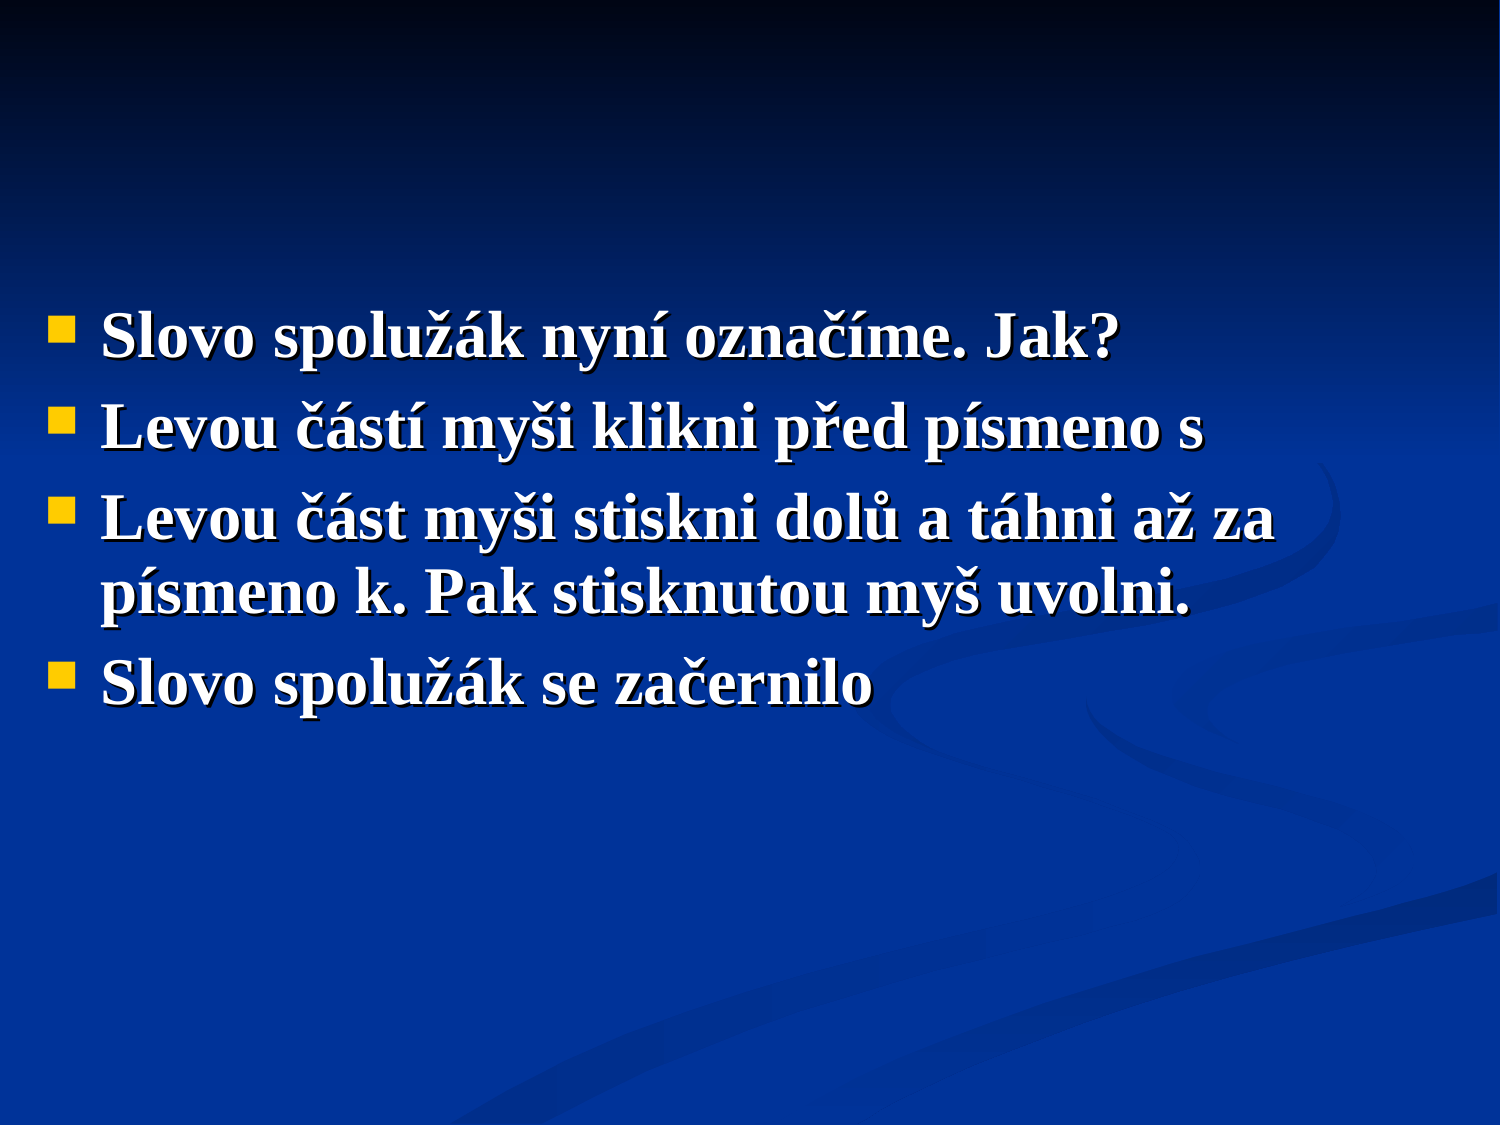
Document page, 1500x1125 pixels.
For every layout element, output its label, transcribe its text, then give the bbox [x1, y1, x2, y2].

list Slovo spolužák nyní označíme. Jak? Levou částí myši klikni před písmeno s Levou část myši stiskni dolů a táhni až za písmeno k. Pak stisknutou myš uvolni. Slovo spolužák se začernilo [29, 290, 1500, 1034]
